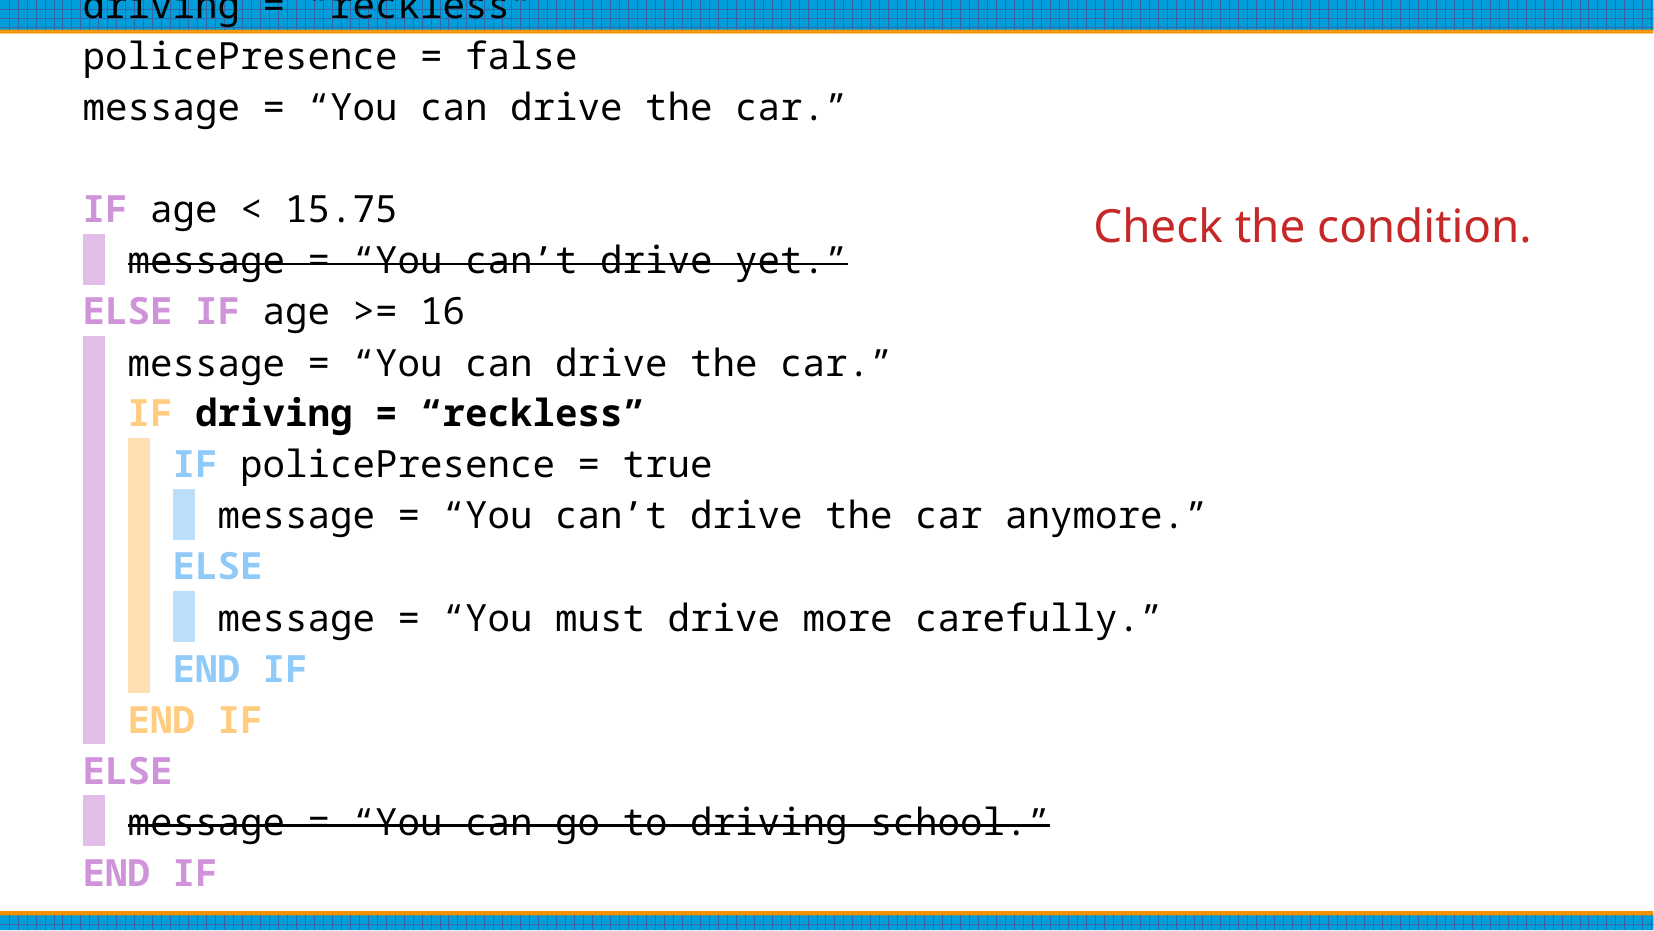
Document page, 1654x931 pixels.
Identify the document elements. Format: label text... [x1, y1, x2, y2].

text_box Check the condition. [1087, 75, 1613, 376]
subtitle age = 16 driving = “reckless“ policePresence = false message = “You can drive the car.” IF age < 15.75 message = “You can’t drive yet.” ELSE IF age >= 16 message = “You can drive the car.” IF driving = “reckless” IF policePresence = true message = “You can’t drive the car anymore.” ELSE message = “You must drive more carefully.” END IF END IF ELSE message = “You can go to driving school.” END IF output message [82, 69, 1571, 858]
